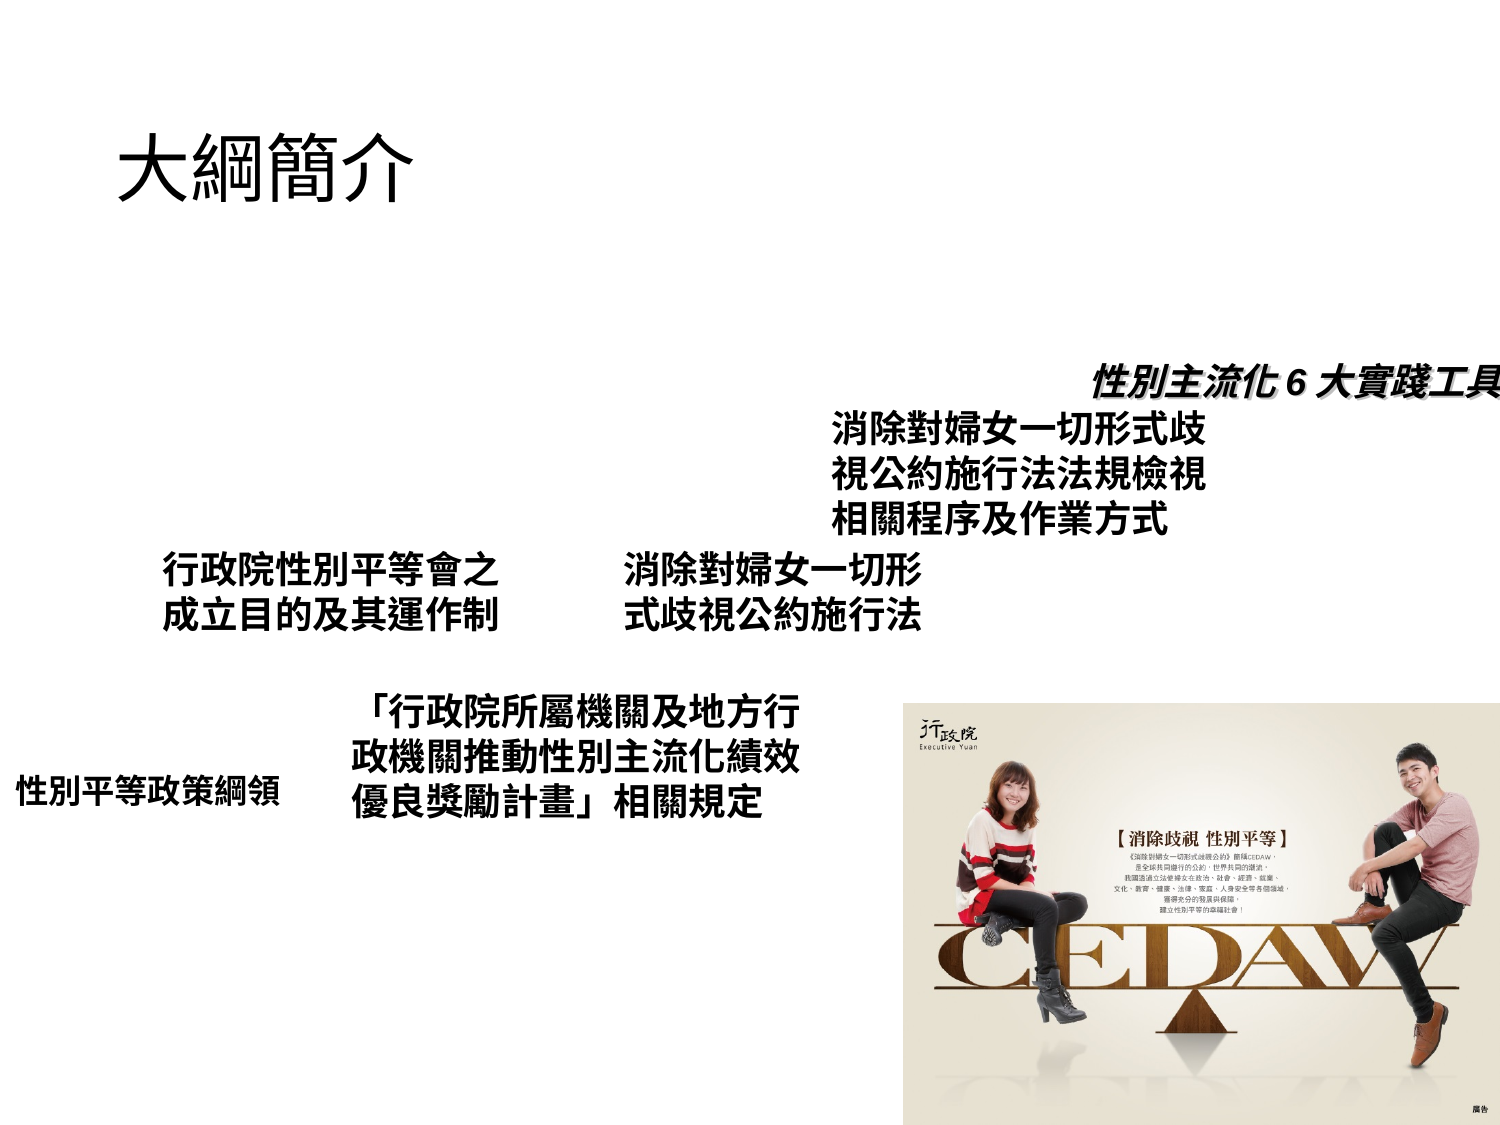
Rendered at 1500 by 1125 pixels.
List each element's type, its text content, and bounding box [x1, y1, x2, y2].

text_box 大綱簡介 [100, 114, 430, 219]
text_box 消除對婦女一切形式歧 視公約施行法法規檢視 相關程序及作業方式 [817, 397, 1222, 547]
picture [903, 703, 1500, 1125]
text_box 性別主流化6大實踐工具 [1074, 350, 1500, 410]
text_box 消除對婦女一切形式歧視公約施行法 [608, 539, 963, 644]
text_box 「行政院所屬機關及地方行 政機關推動性別主流化績效 優良獎勵計畫」相關規定 [336, 681, 817, 831]
text_box 性別平等政策綱領 [0, 763, 297, 818]
text_box 行政院性別平等會之 成立目的及其運作制 [148, 539, 515, 689]
